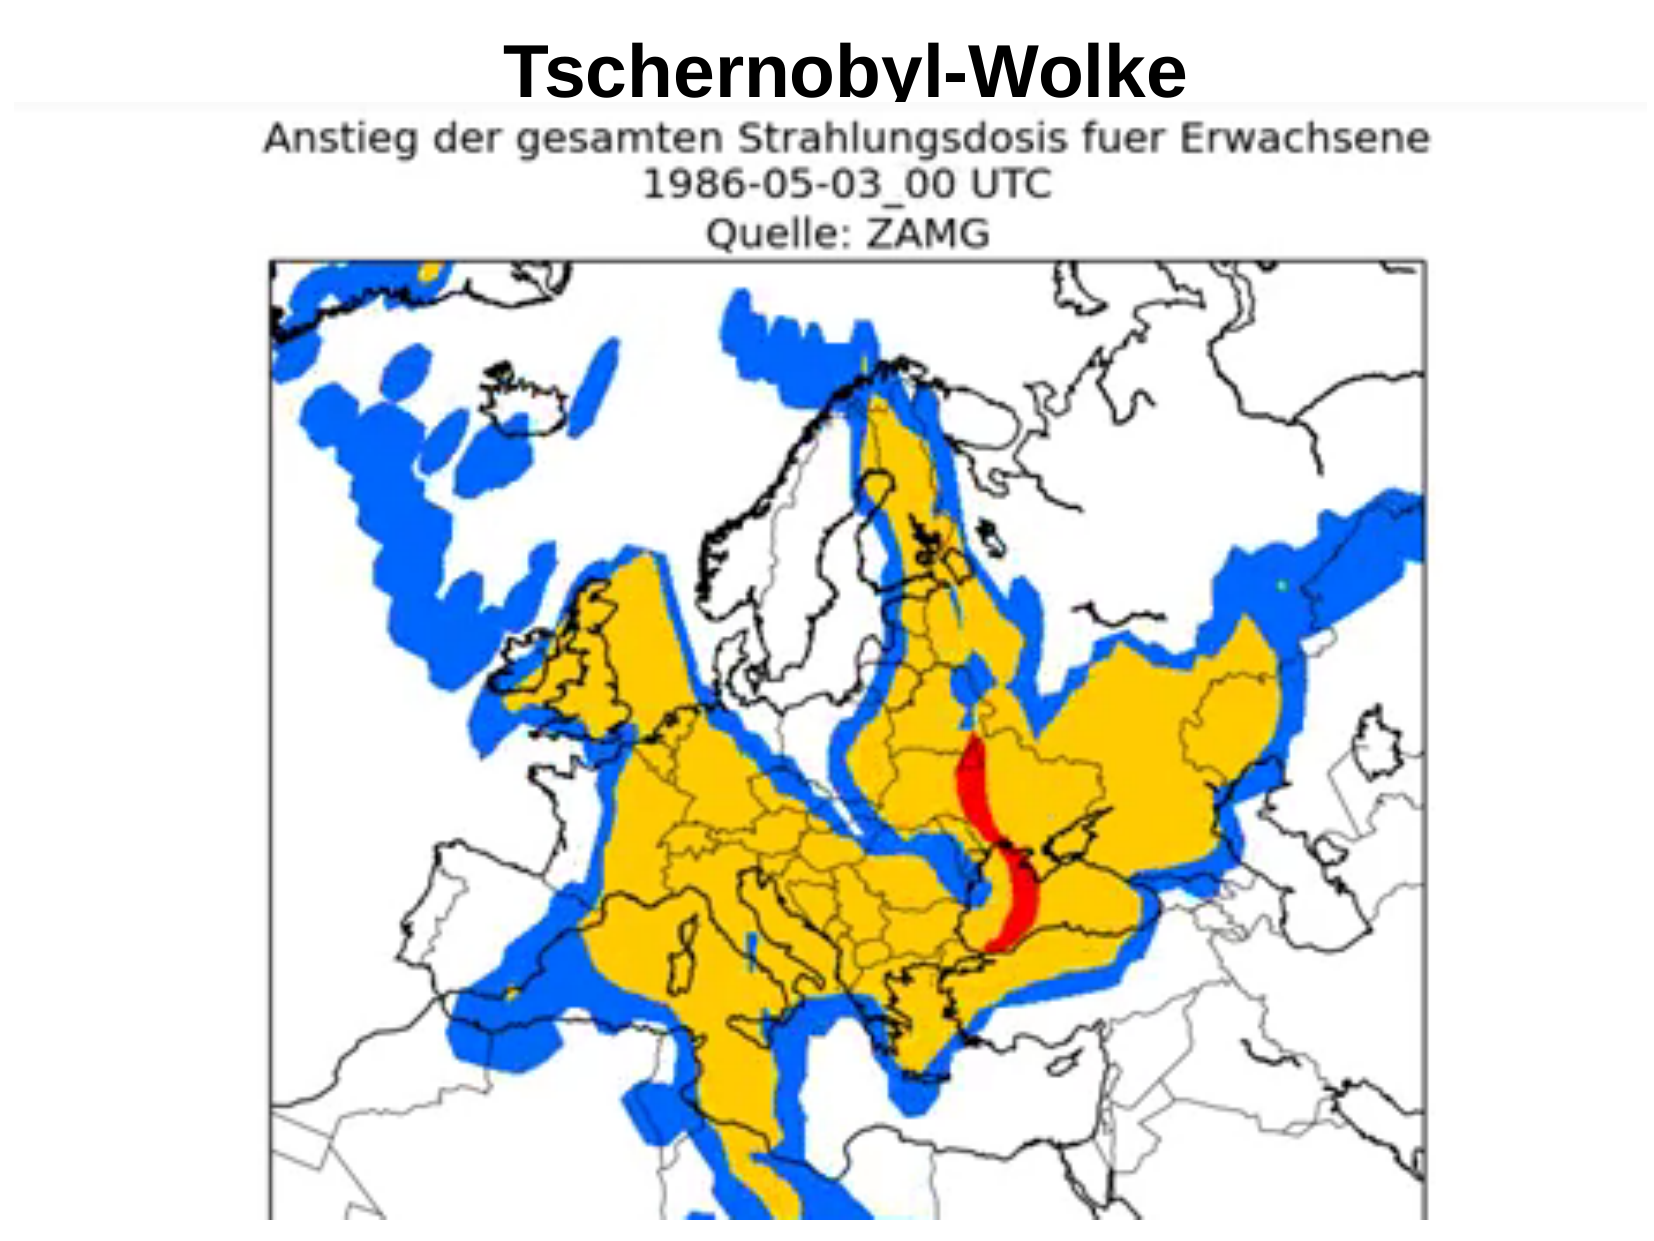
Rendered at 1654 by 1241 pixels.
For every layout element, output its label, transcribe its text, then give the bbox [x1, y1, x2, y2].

text_box Tschernobyl-Wolke [53, 21, 1556, 102]
picture [14, 102, 1647, 1220]
